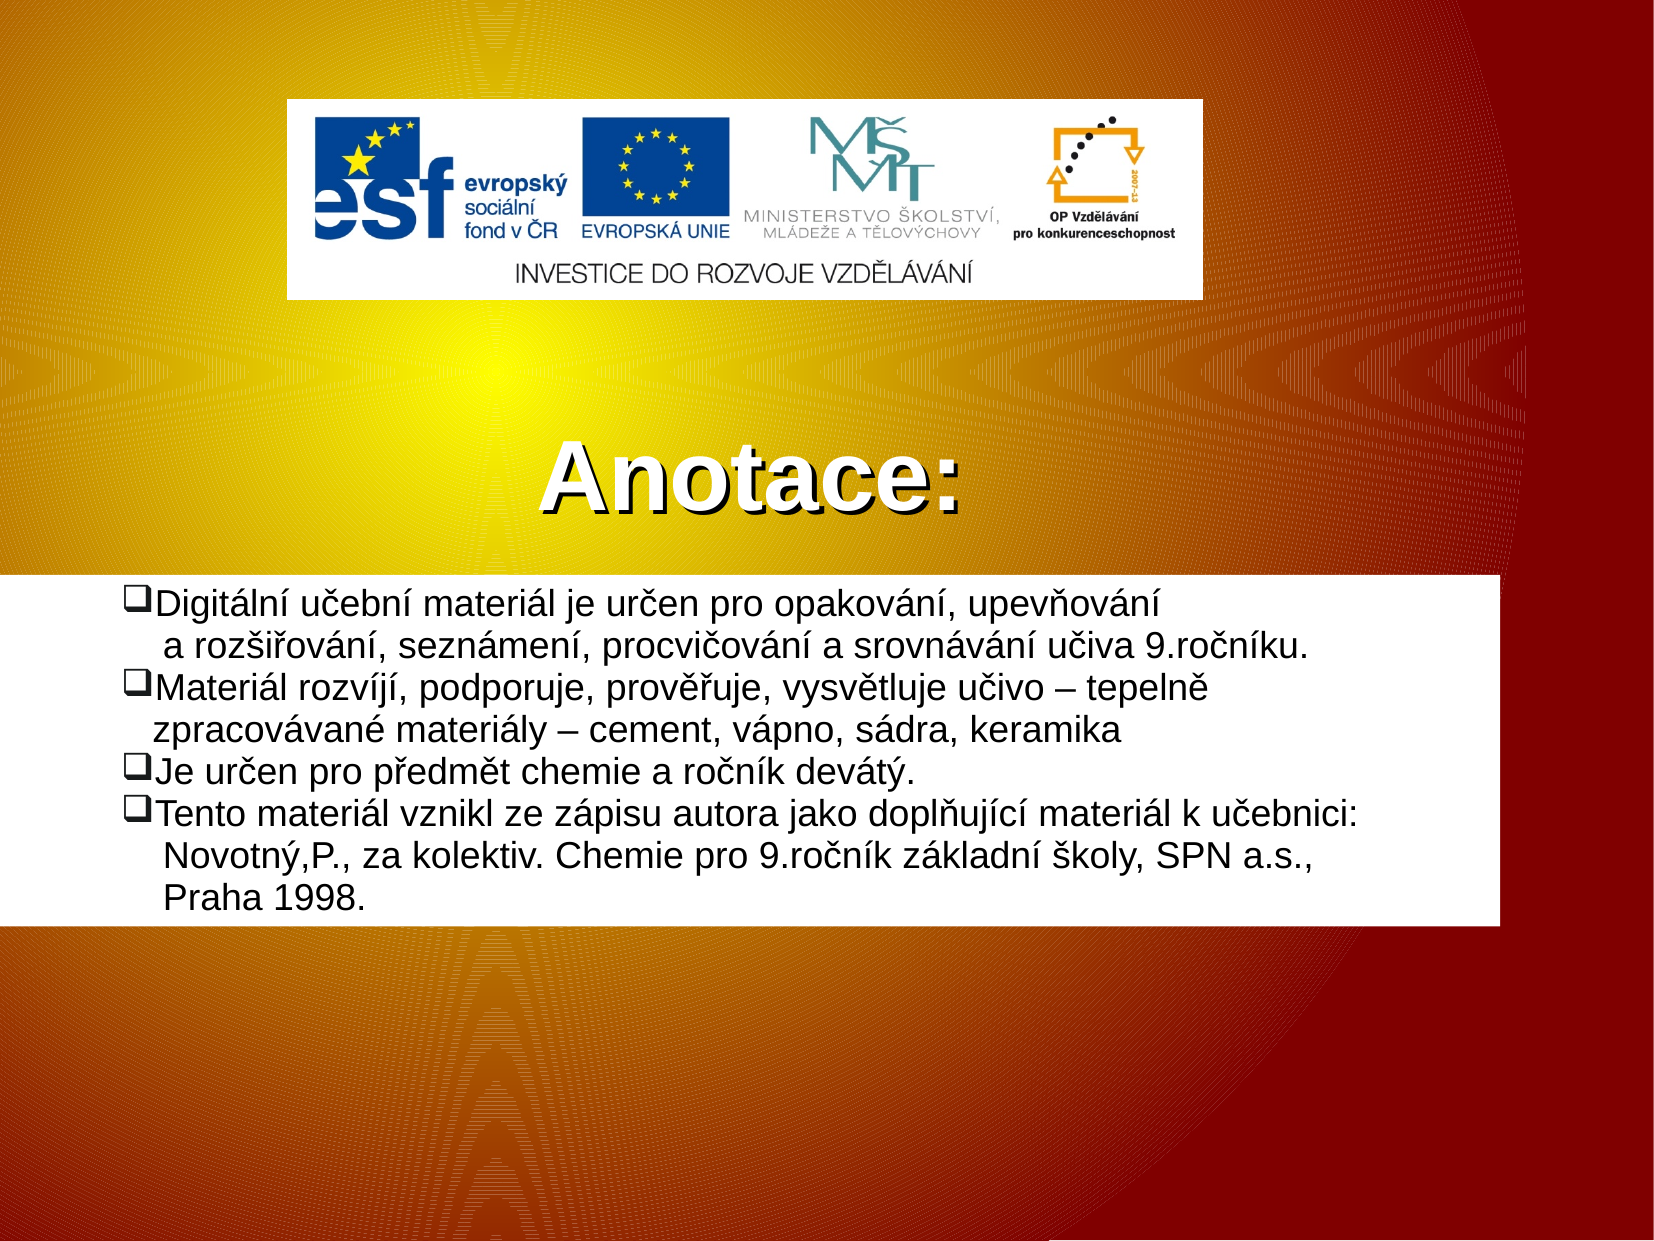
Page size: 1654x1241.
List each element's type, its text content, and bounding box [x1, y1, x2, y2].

text_box Digitální učební materiál je určen pro opakování, upevňování a rozšiřování, seznámení, procvičování a srovnávání učiva 9.ročníku. Materiál rozvíjí, podporuje, prověřuje, vysvětluje učivo – tepelně zpracovávané materiály – cement, vápno, sádra, keramika Je určen pro předmět chemie a ročník devátý. Tento materiál vznikl ze zápisu autora jako doplňující materiál k učebnici: Novotný,P., za kolektiv. Chemie pro 9.ročník základní školy, SPN a.s., Praha 1998. [0, 574, 1501, 927]
title Anotace: [112, 349, 1388, 574]
picture [287, 99, 1203, 300]
